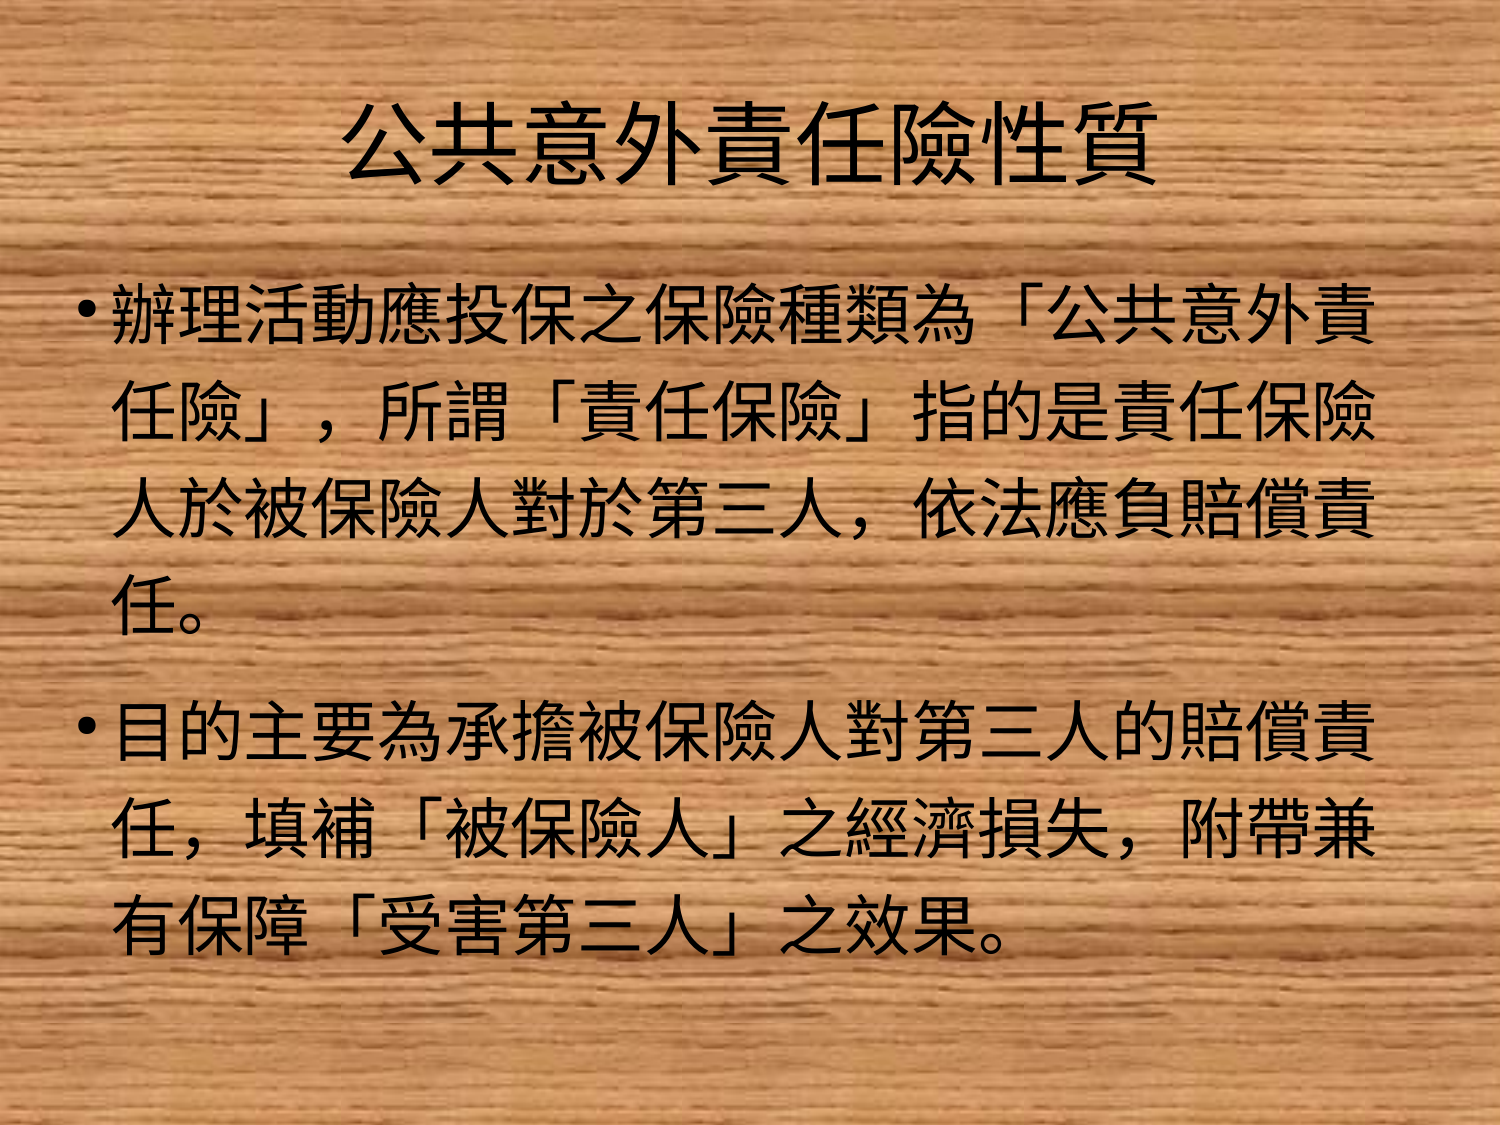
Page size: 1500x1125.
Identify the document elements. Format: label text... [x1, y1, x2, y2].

list 辦理活動應投保之保險種類為「公共意外責任險」，所謂「責任保險」指的是責任保險人於被保險人對於第三人，依法應負賠償責任。 目的主要為承擔被保險人對第三人的賠償責任，填補「被保險人」之經濟損失，附帶兼有保障「受害第三人」之效果。 [75, 262, 1425, 1005]
picture [0, 0, 1500, 1125]
title 公共意外責任險性質 [75, 45, 1425, 233]
